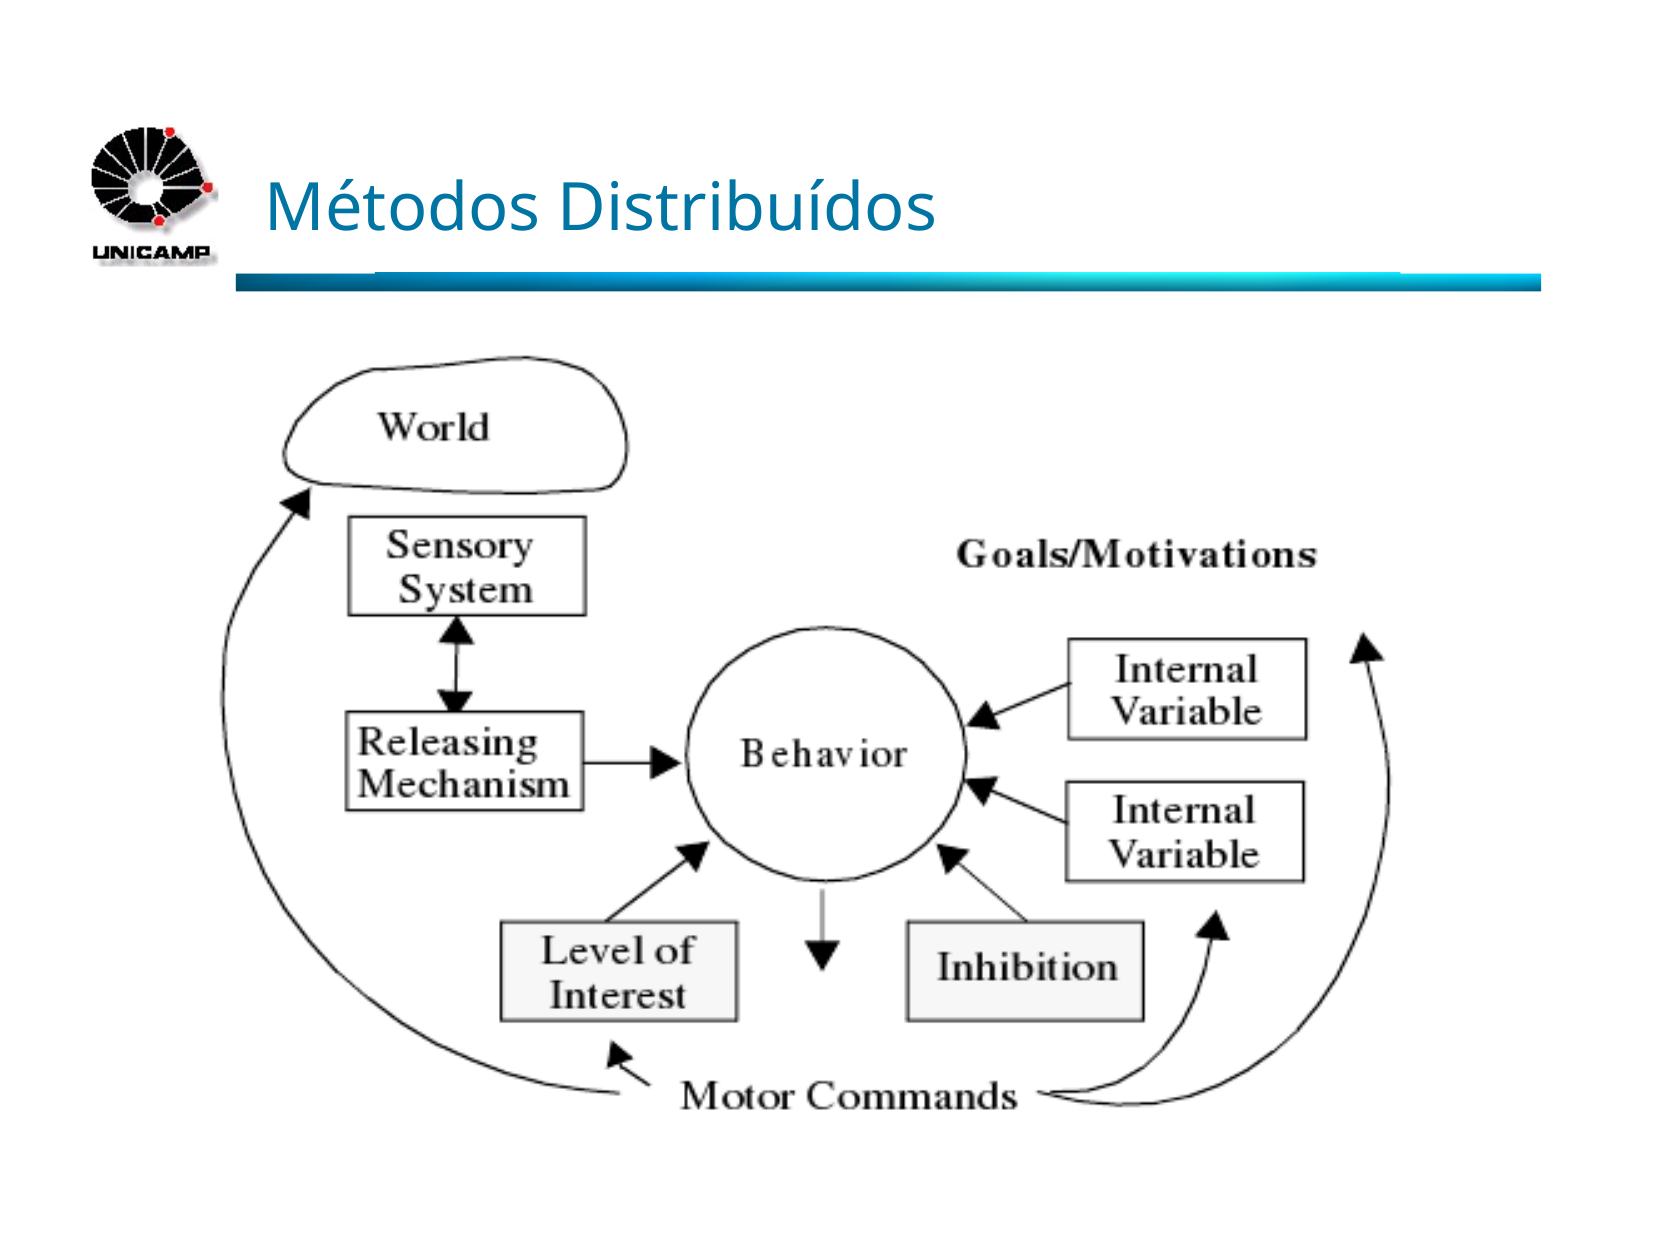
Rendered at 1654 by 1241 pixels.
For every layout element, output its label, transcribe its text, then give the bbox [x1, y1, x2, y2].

title Métodos Distribuídos [264, 42, 1534, 250]
picture [125, 272, 1654, 295]
picture [118, 324, 1483, 1124]
